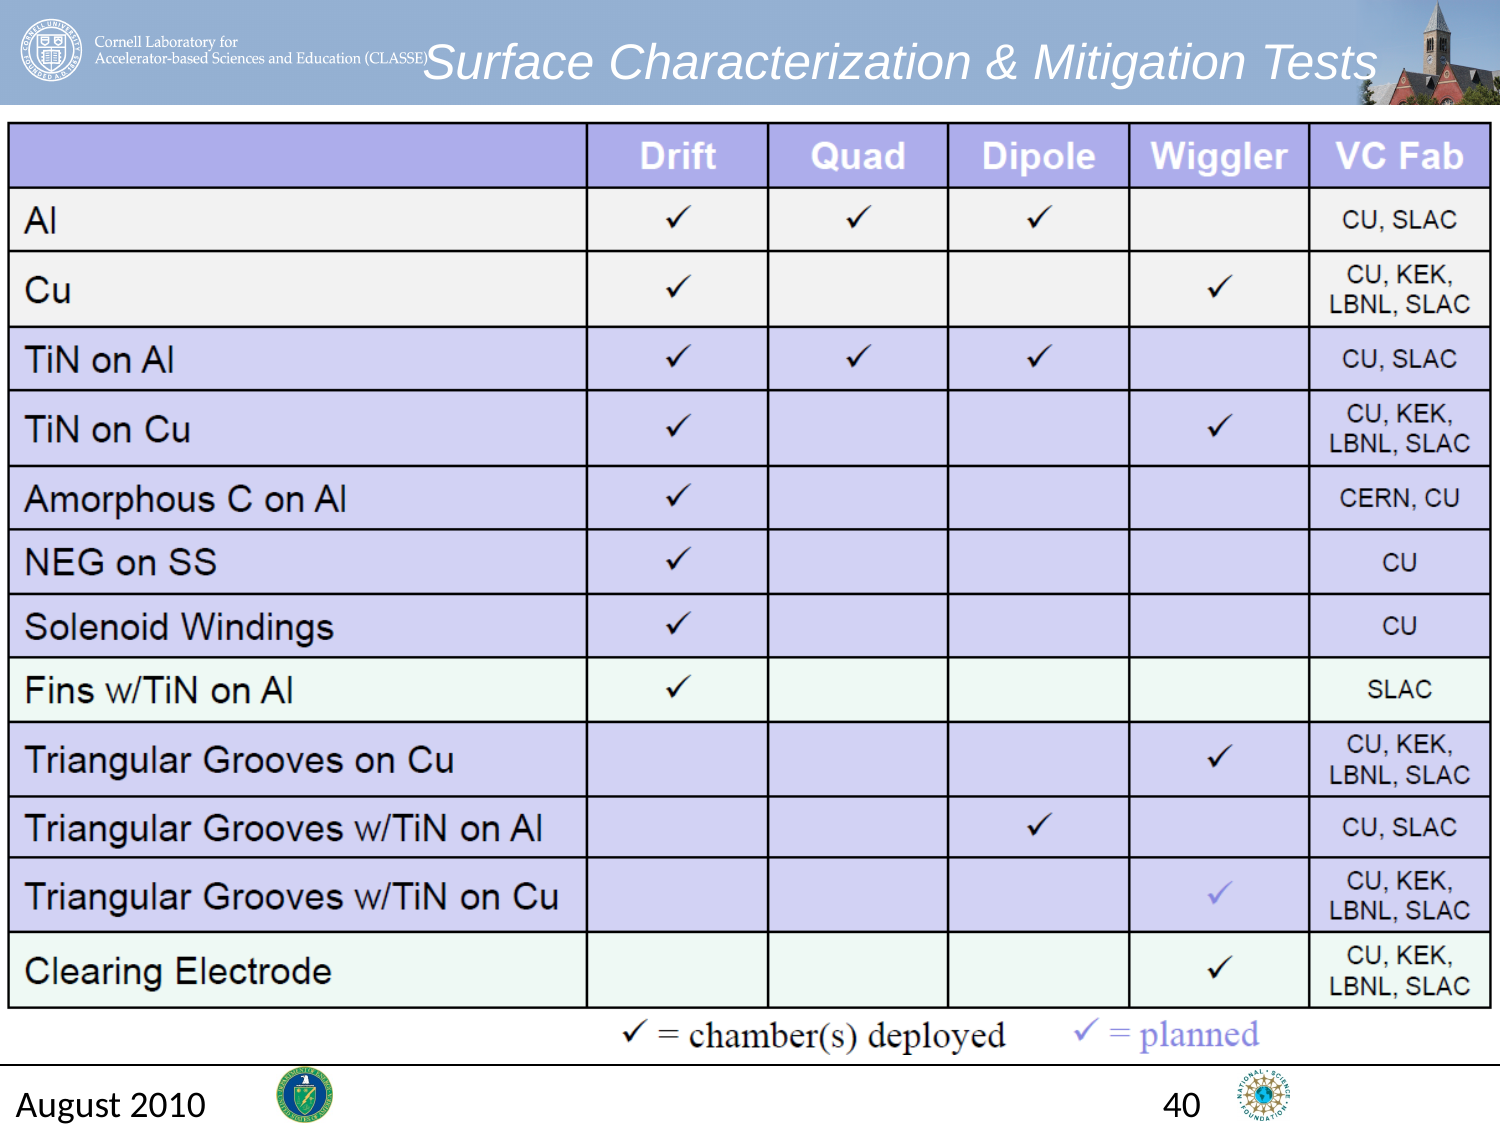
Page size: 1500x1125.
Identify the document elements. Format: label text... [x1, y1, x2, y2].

slide_number August 2010 [0, 1065, 351, 1125]
picture [0, 0, 1500, 105]
picture [0, 112, 1498, 1055]
text_box Surface Characterization & Mitigation Tests [358, 14, 1395, 97]
slide_number <number> [1147, 1065, 1498, 1125]
